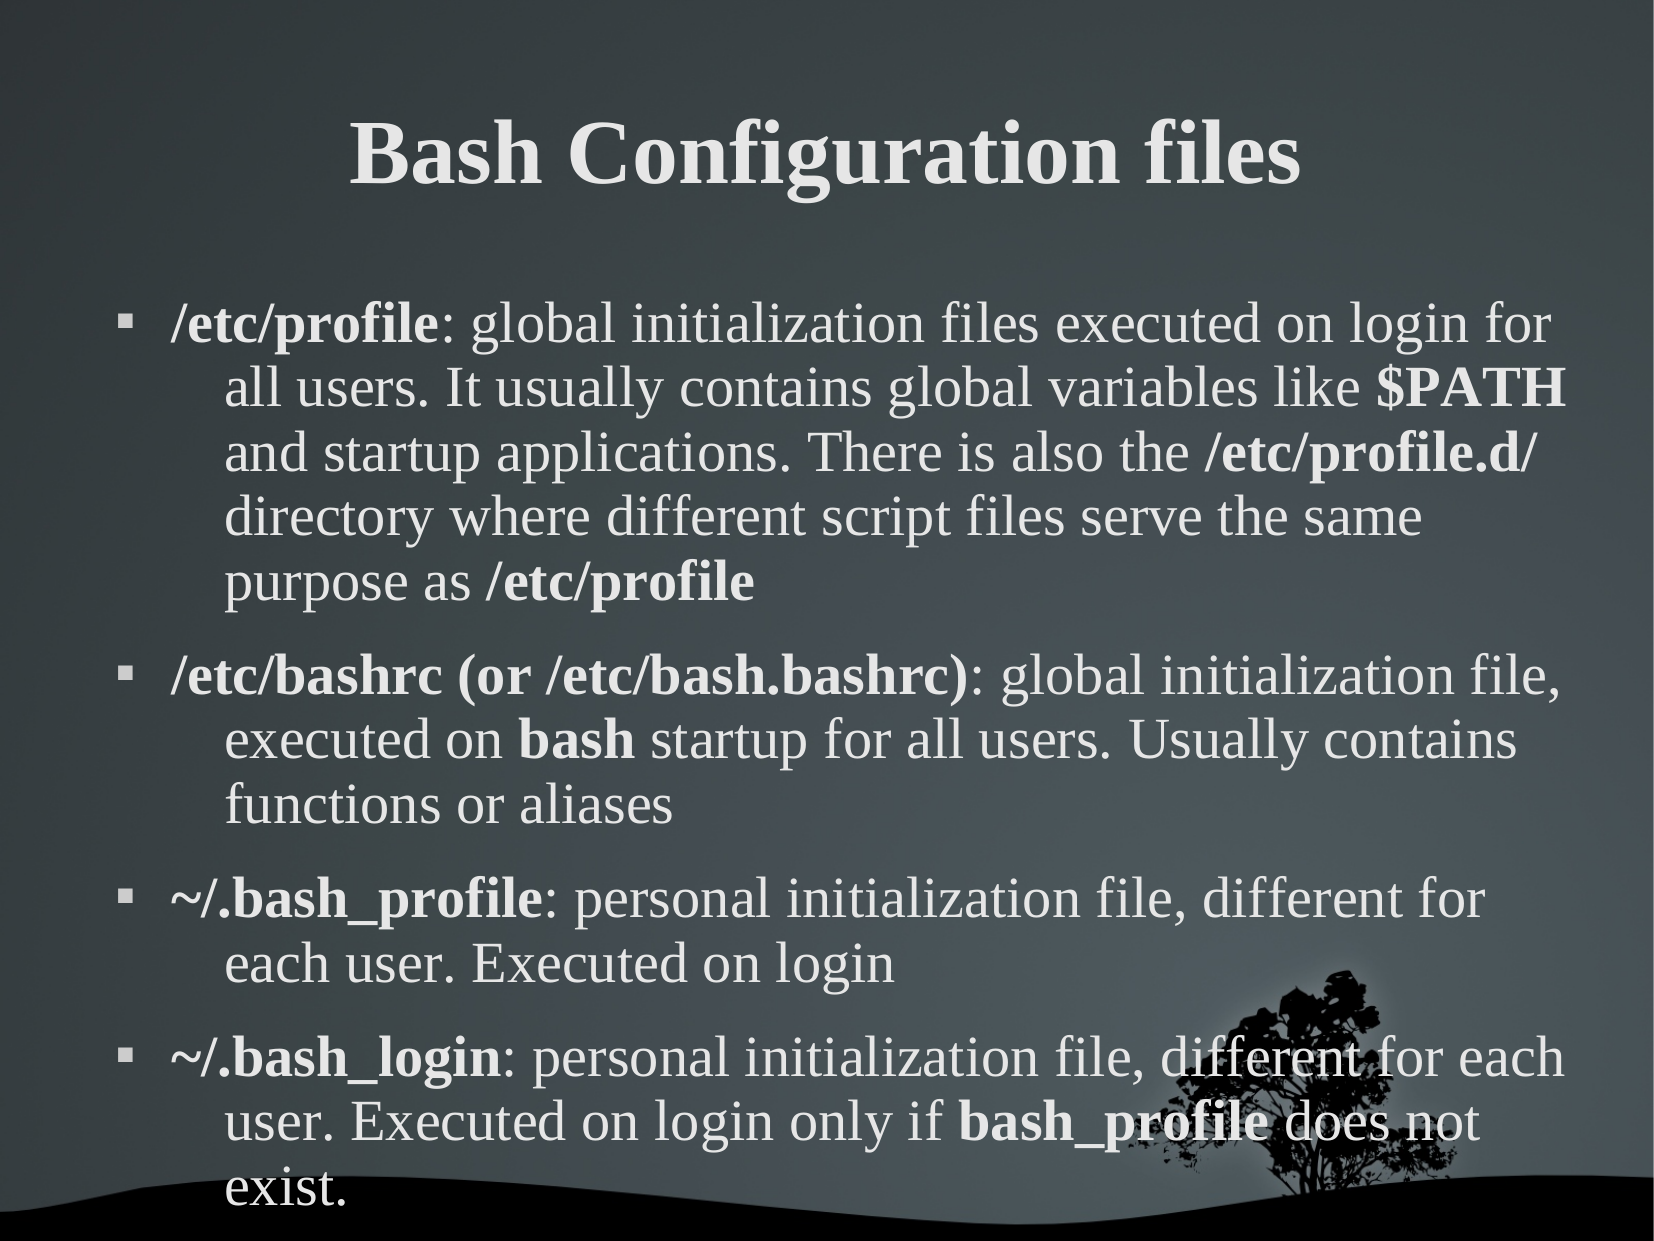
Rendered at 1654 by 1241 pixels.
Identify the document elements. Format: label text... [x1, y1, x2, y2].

title Bash Configuration files [82, 49, 1571, 257]
list /etc/profile: global initialization files executed on login for all users. It usually contains global variables like $PATH and startup applications. There is also the /etc/profile.d/ directory where different script files serve the same purpose as /etc/profile /etc/bashrc (or /etc/bash.bashrc): global initialization file, executed on bash startup for all users. Usually contains functions or aliases ~/.bash_profile: personal initialization file, different for each user. Executed on login ~/.bash_login: personal initialization file, different for each user. Executed on login only if bash_profile does not exist. [82, 290, 1571, 1218]
picture [0, 0, 1654, 1241]
